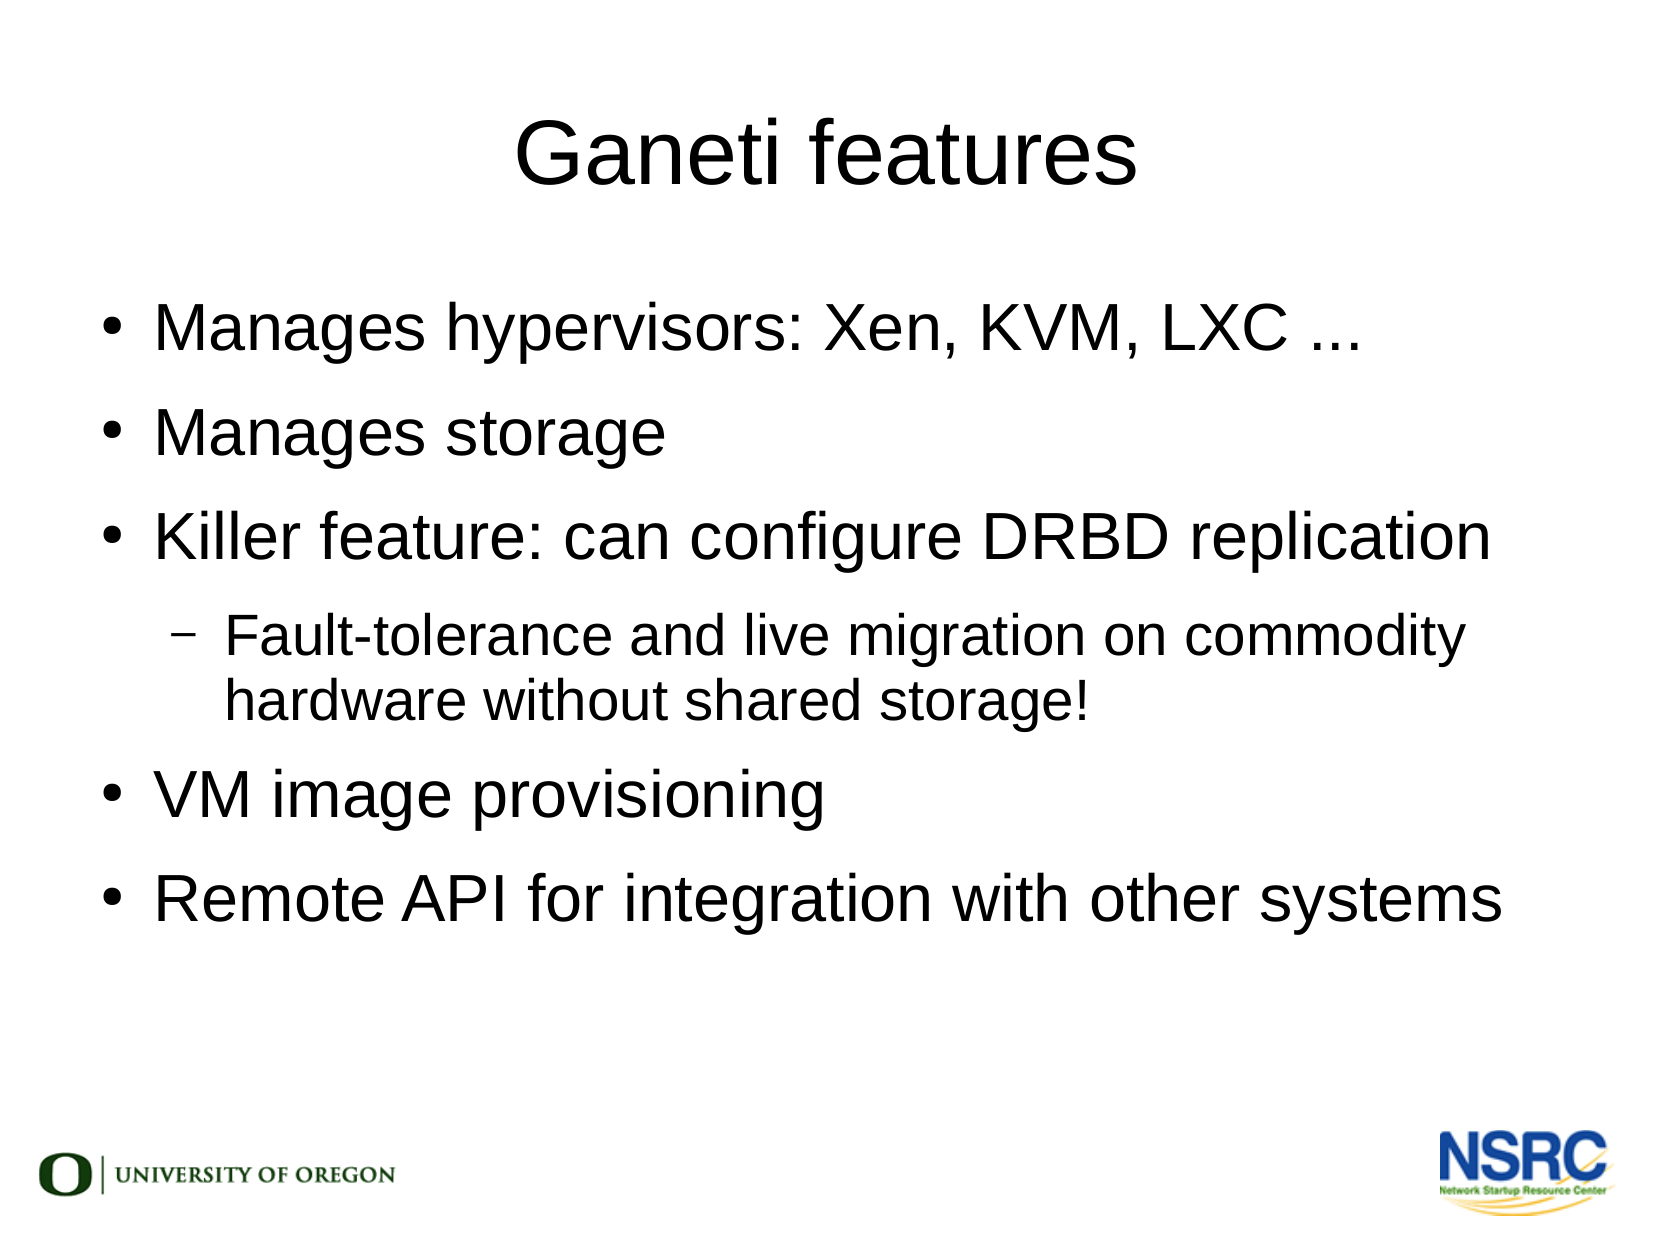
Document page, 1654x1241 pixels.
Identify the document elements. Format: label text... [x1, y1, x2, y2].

title Ganeti features [82, 49, 1571, 257]
list Manages hypervisors: Xen, KVM, LXC ... Manages storage Killer feature: can configure DRBD replication Fault-tolerance and live migration on commodity hardware without shared storage! VM image provisioning Remote API for integration with other systems [82, 290, 1571, 1010]
picture [37, 1151, 397, 1198]
picture [1440, 1130, 1616, 1216]
